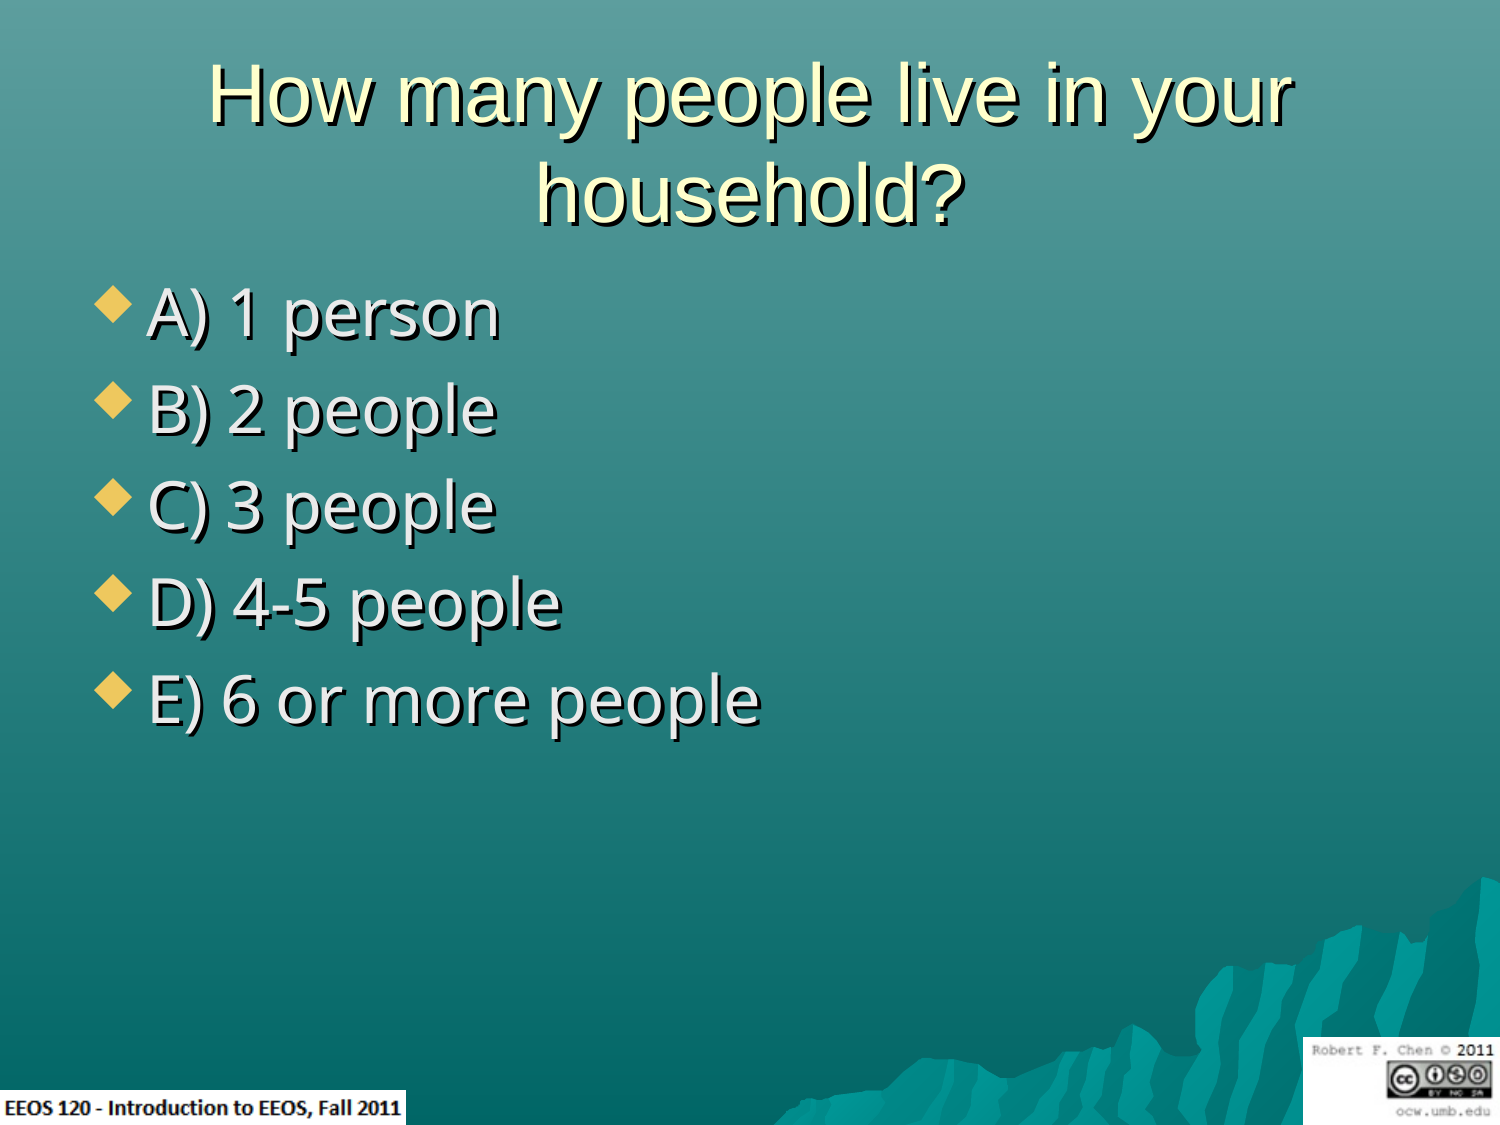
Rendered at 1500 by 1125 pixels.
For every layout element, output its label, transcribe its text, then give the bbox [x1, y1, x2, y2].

picture [0, 1090, 406, 1125]
title How many people live in your household? [75, 31, 1426, 247]
picture [1303, 1037, 1500, 1125]
list A) 1 person B) 2 people C) 3 people D) 4-5 people E) 6 or more people [75, 262, 1426, 1006]
